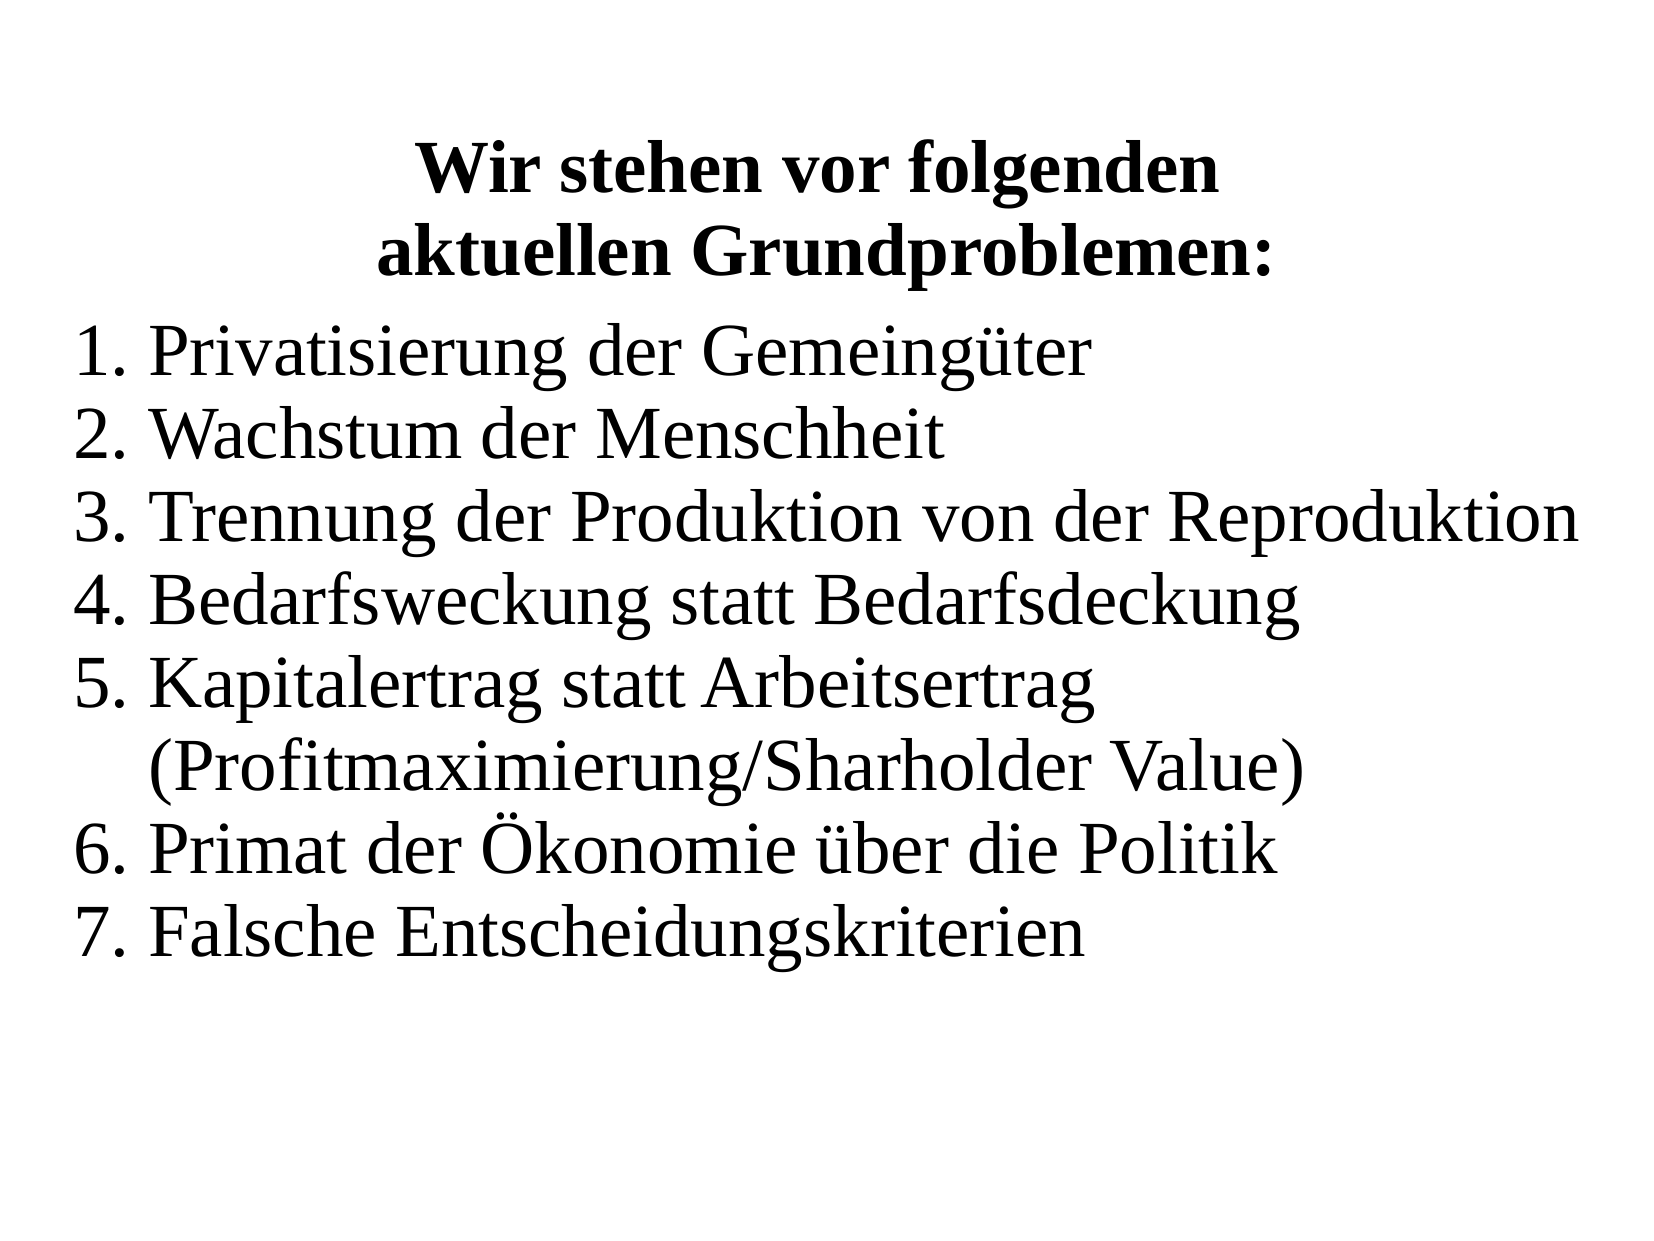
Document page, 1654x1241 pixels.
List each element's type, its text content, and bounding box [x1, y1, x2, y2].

text_box Wir stehen vor folgenden aktuellen Grundproblemen: Privatisierung der Gemeingüter Wachstum der Menschheit Trennung der Produktion von der Reproduktion Bedarfsweckung statt Bedarfsdeckung Kapitalertrag statt Arbeitsertrag (Profitmaximierung/Sharholder Value) Primat der Ökonomie über die Politik Falsche Entscheidungskriterien [58, 118, 1596, 981]
